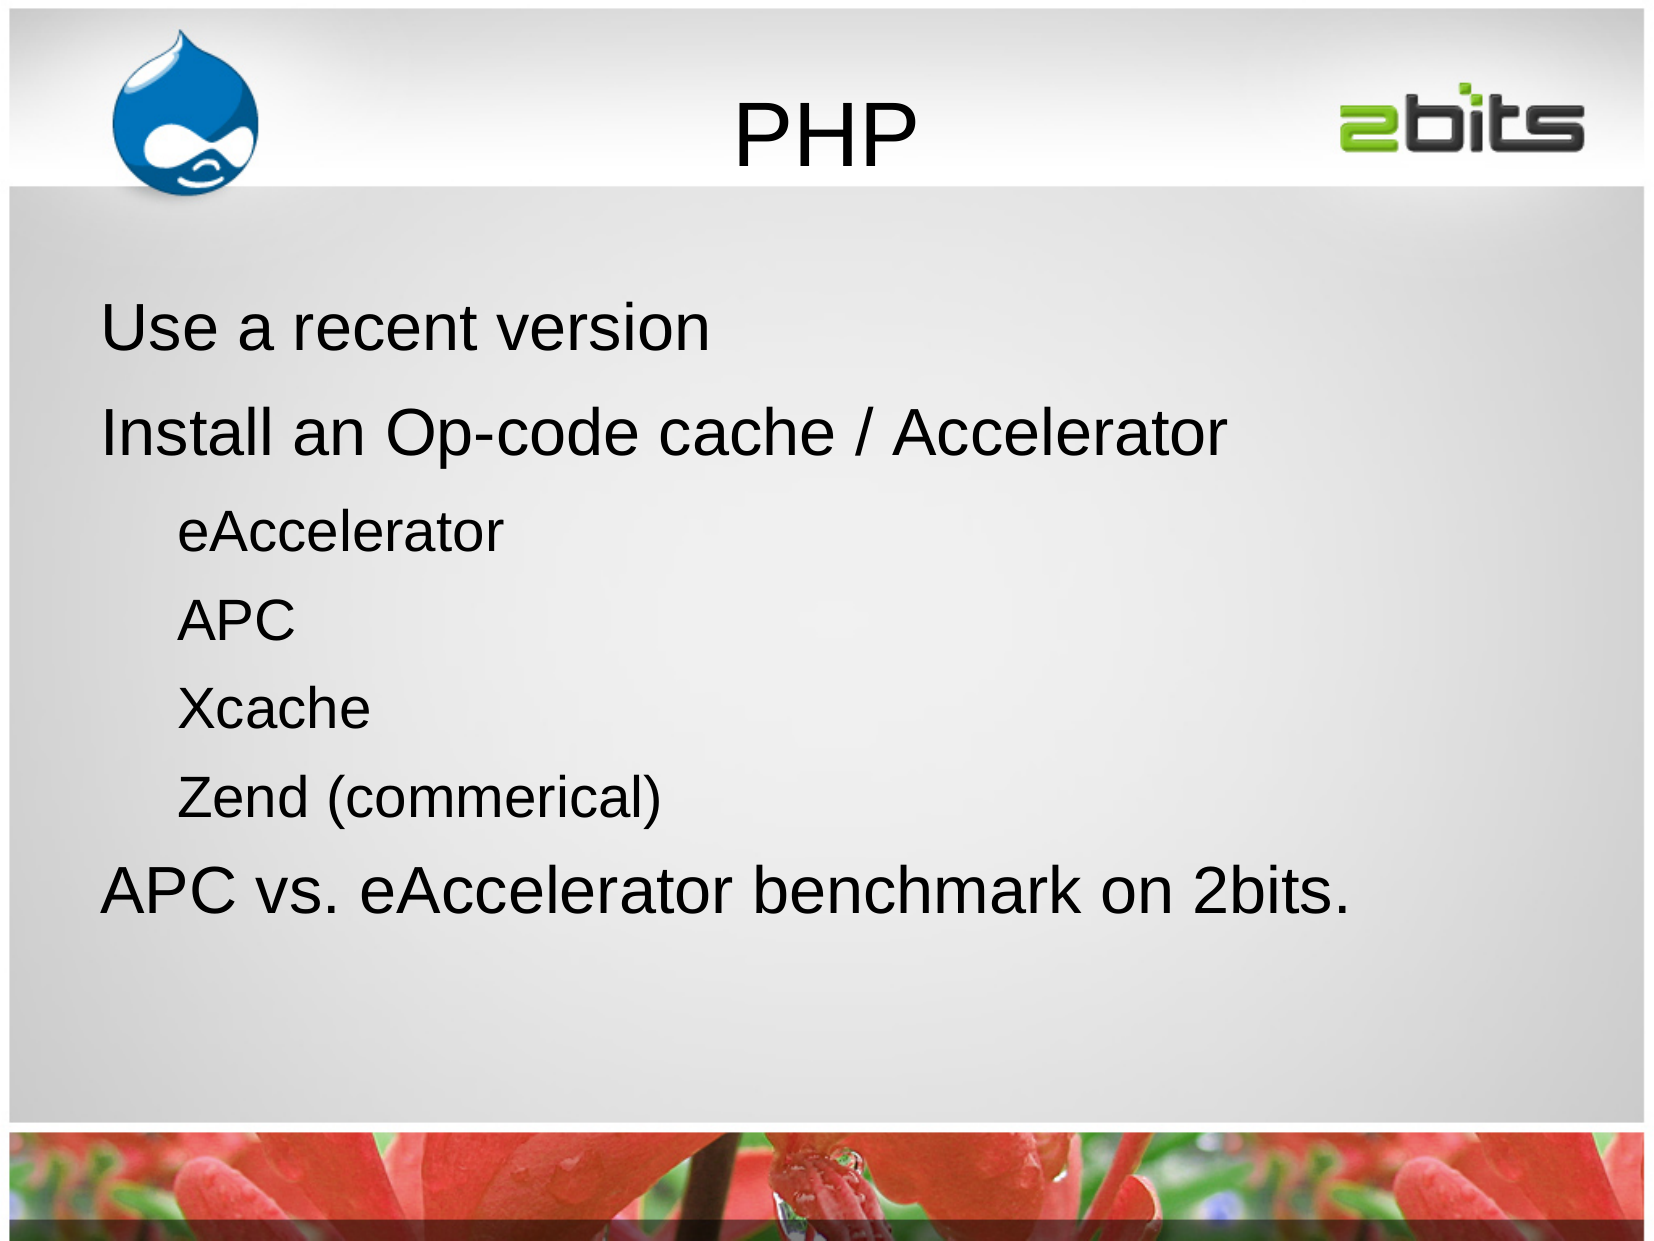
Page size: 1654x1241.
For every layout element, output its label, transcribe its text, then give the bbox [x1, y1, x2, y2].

title PHP [82, 39, 1571, 232]
list Use a recent version Install an Op-code cache / Accelerator eAccelerator APC Xcache Zend (commerical) APC vs. eAccelerator benchmark on 2bits. [82, 290, 1571, 1094]
picture [0, 0, 1654, 1241]
